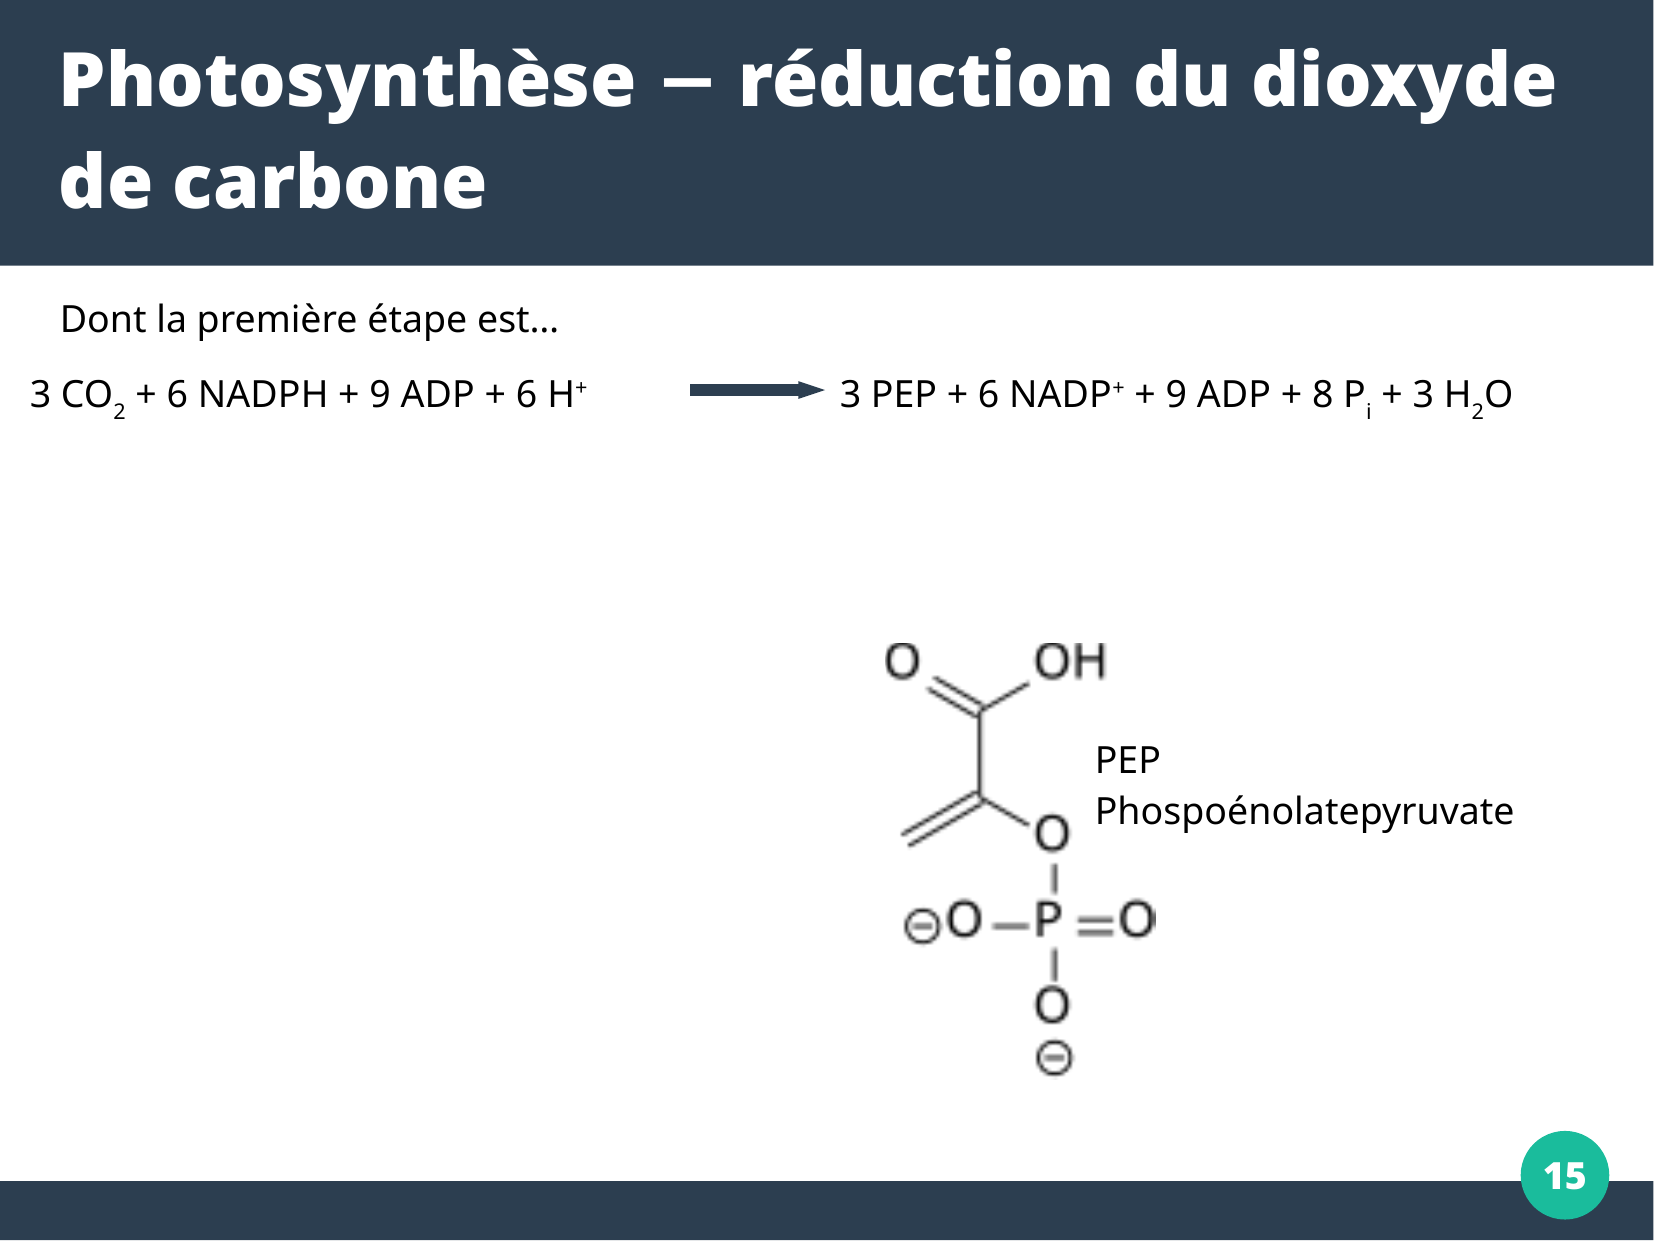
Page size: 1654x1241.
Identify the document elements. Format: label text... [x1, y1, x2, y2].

text_box 3 CO2 + 6 NADPH + 9 ADP + 6 H+ [15, 360, 825, 427]
picture [885, 643, 1156, 1081]
title Photosynthèse − réduction du dioxyde de carbone [59, 49, 1595, 207]
text_box 3 PEP + 6 NADP+ + 9 ADP + 8 Pi + 3 H2O [825, 360, 1654, 427]
text_box PEP Phospoénolatepyruvate [1080, 726, 1576, 916]
text_box Dont la première étape est… [45, 285, 826, 344]
